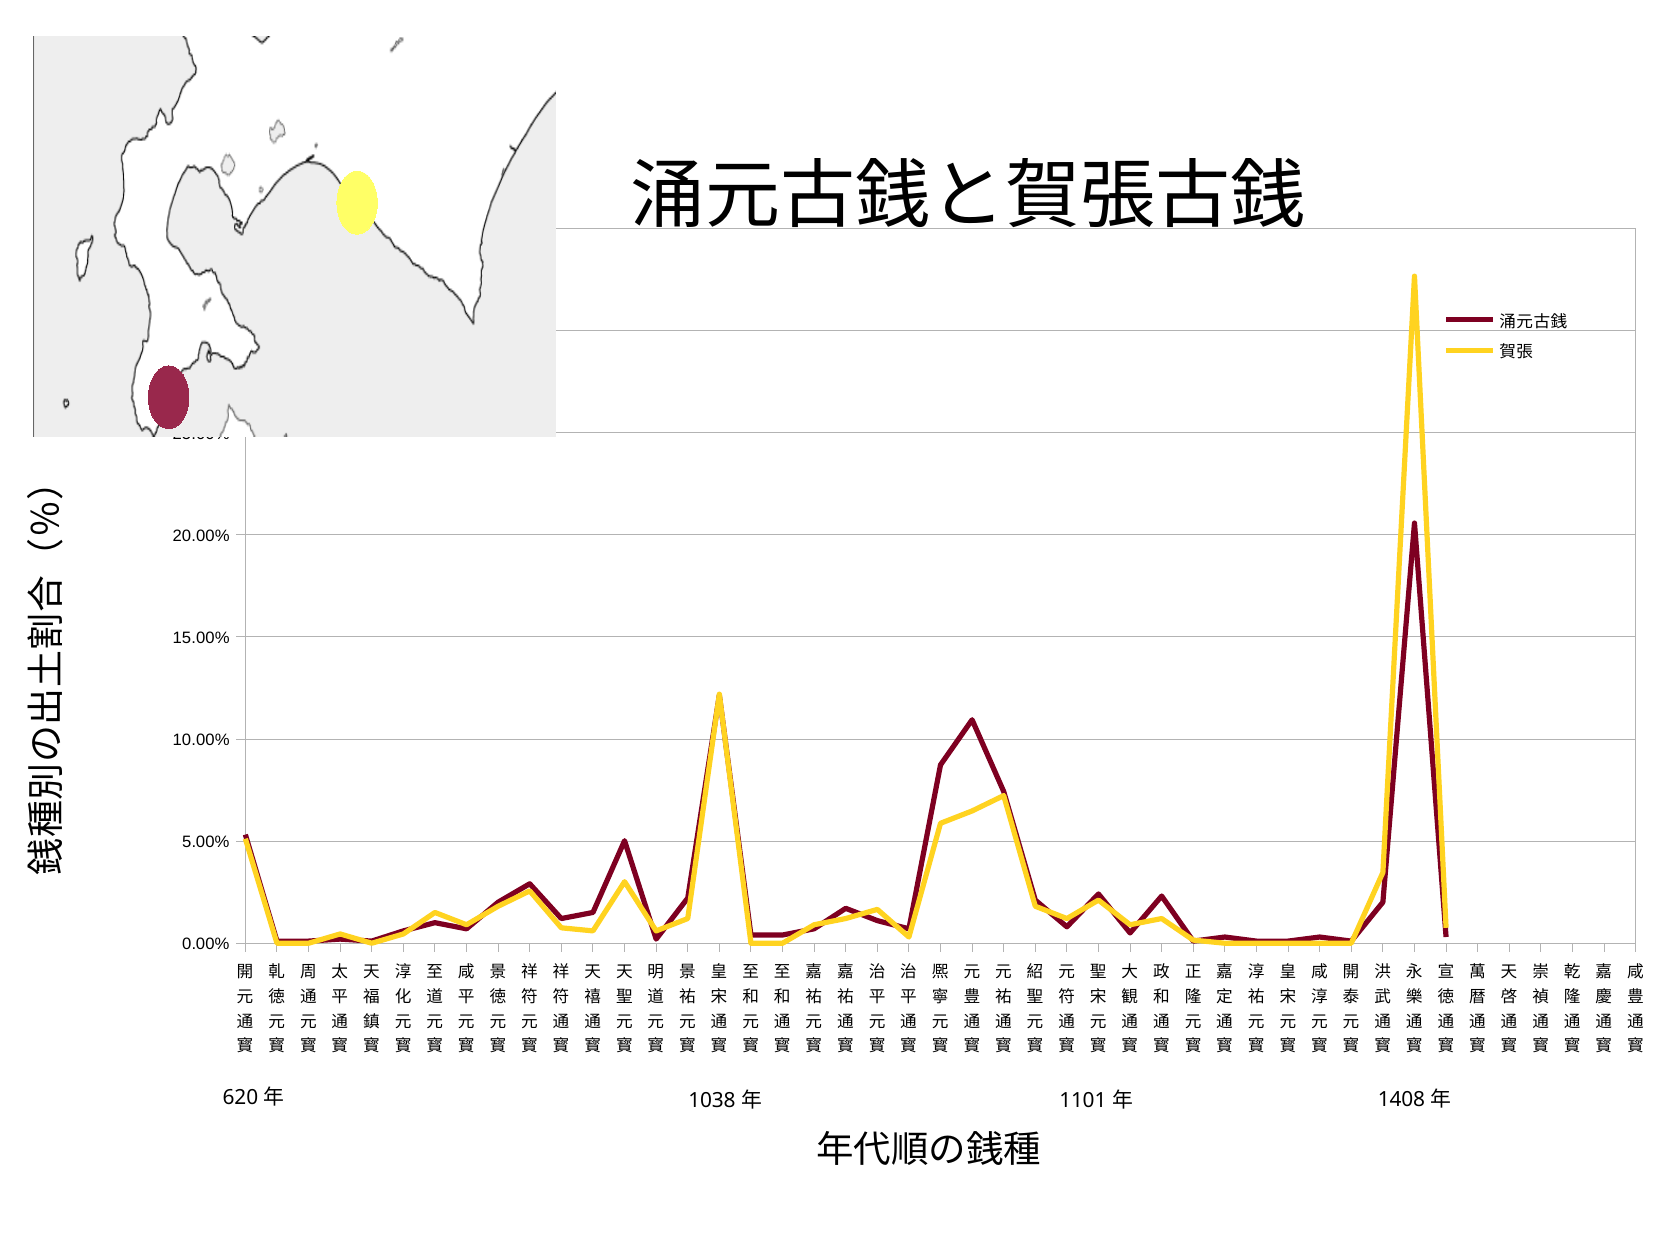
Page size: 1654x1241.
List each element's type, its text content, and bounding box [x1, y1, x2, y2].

picture [33, 36, 556, 437]
text_box 1038年 [673, 1076, 824, 1114]
text_box 620年 [207, 1072, 329, 1110]
chart [0, 200, 1654, 1179]
text_box [336, 171, 378, 235]
text_box 1408年 [1363, 1075, 1474, 1116]
text_box 涌元古銭と賀張古銭 [615, 126, 1337, 223]
text_box 1101年 [1044, 1076, 1240, 1114]
text_box [148, 365, 189, 429]
